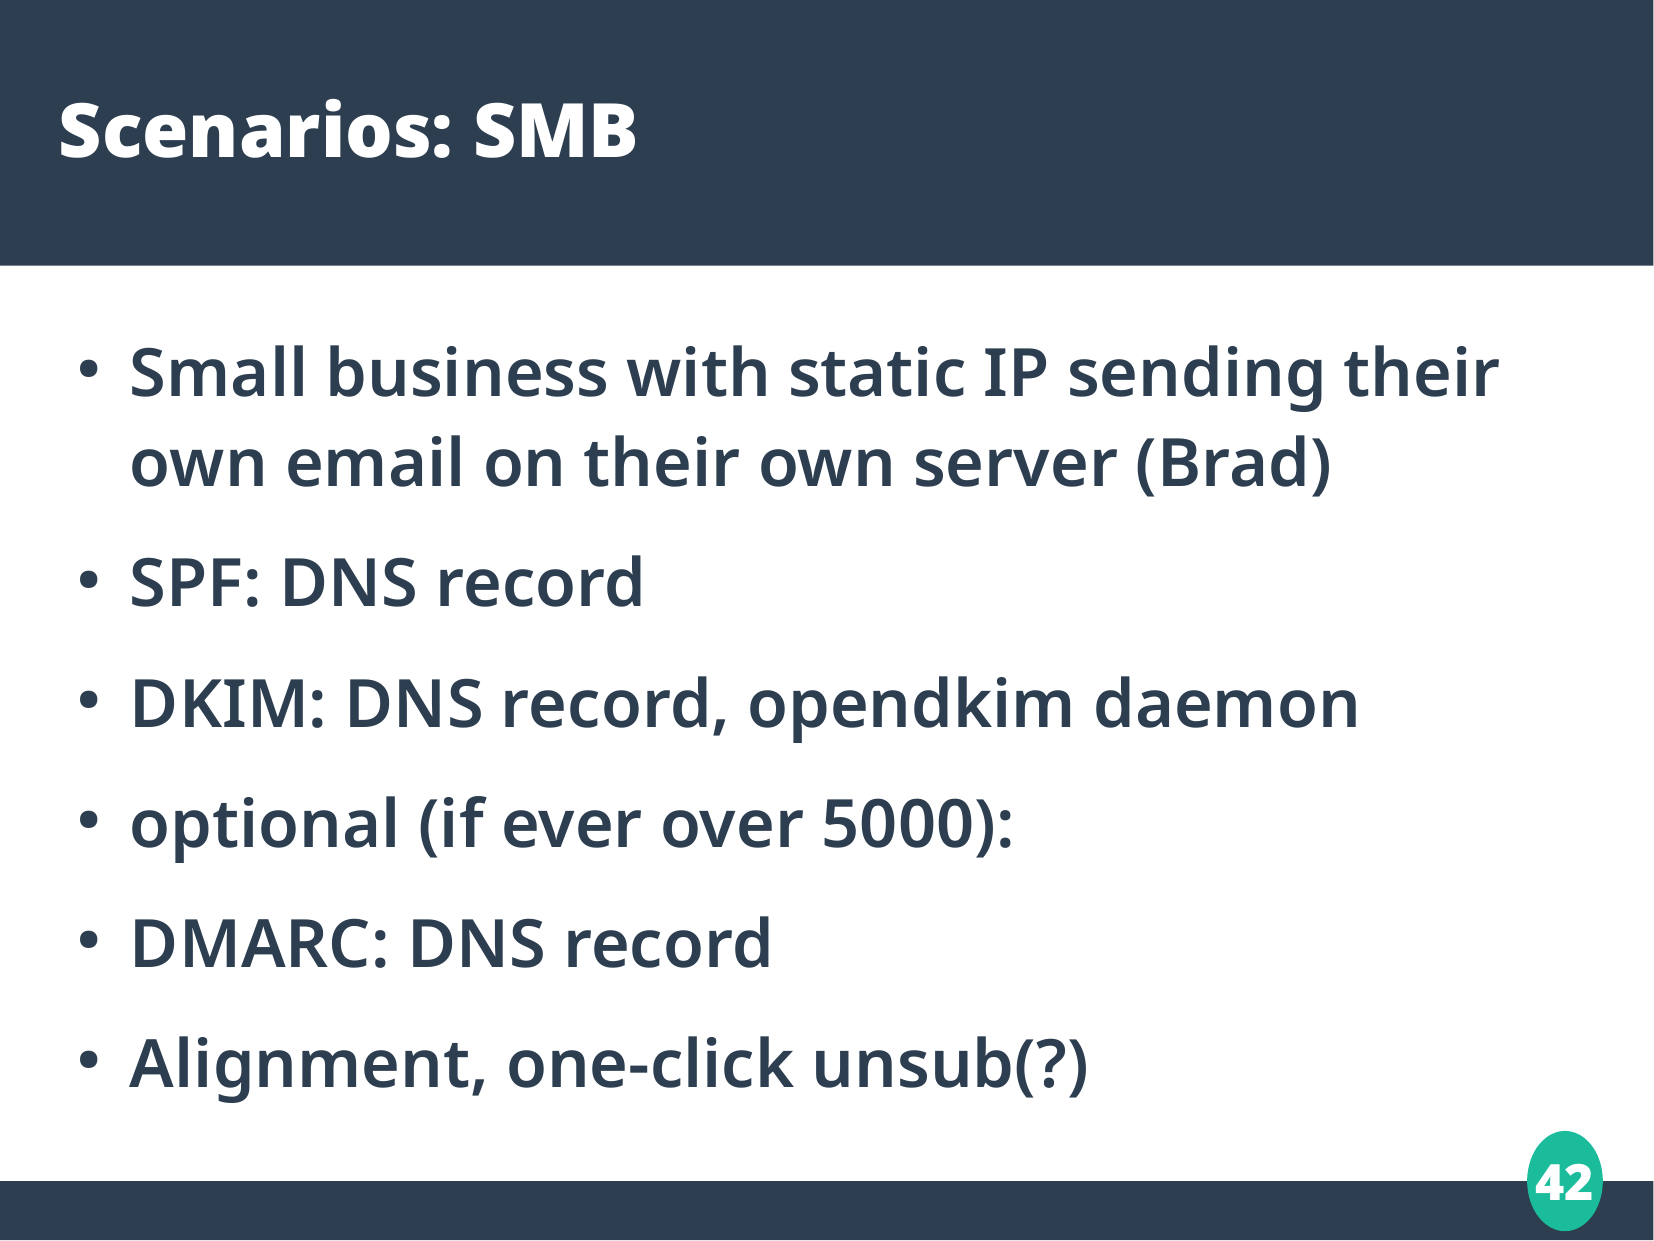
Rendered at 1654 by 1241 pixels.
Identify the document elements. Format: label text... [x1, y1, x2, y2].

title Scenarios: SMB [59, 49, 1595, 207]
list Small business with static IP sending their own email on their own server (Brad) SPF: DNS record DKIM: DNS record, opendkim daemon optional (if ever over 5000): DMARC: DNS record Alignment, one-click unsub(?) [59, 324, 1595, 1152]
